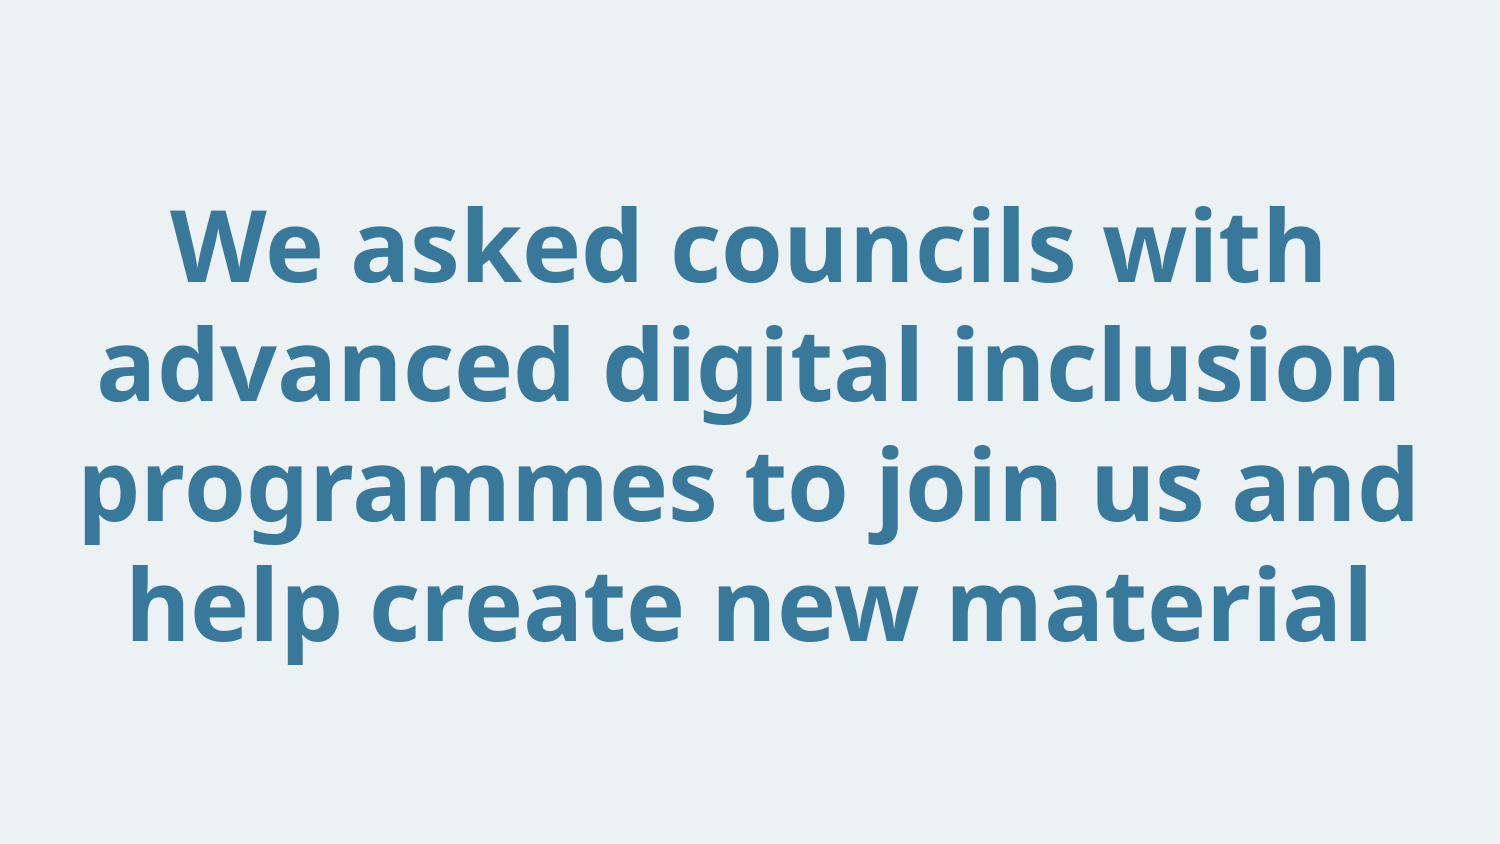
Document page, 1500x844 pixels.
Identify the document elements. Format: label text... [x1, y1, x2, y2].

title We asked councils with advanced digital inclusion programmes to join us and help create new material [51, 352, 1449, 491]
